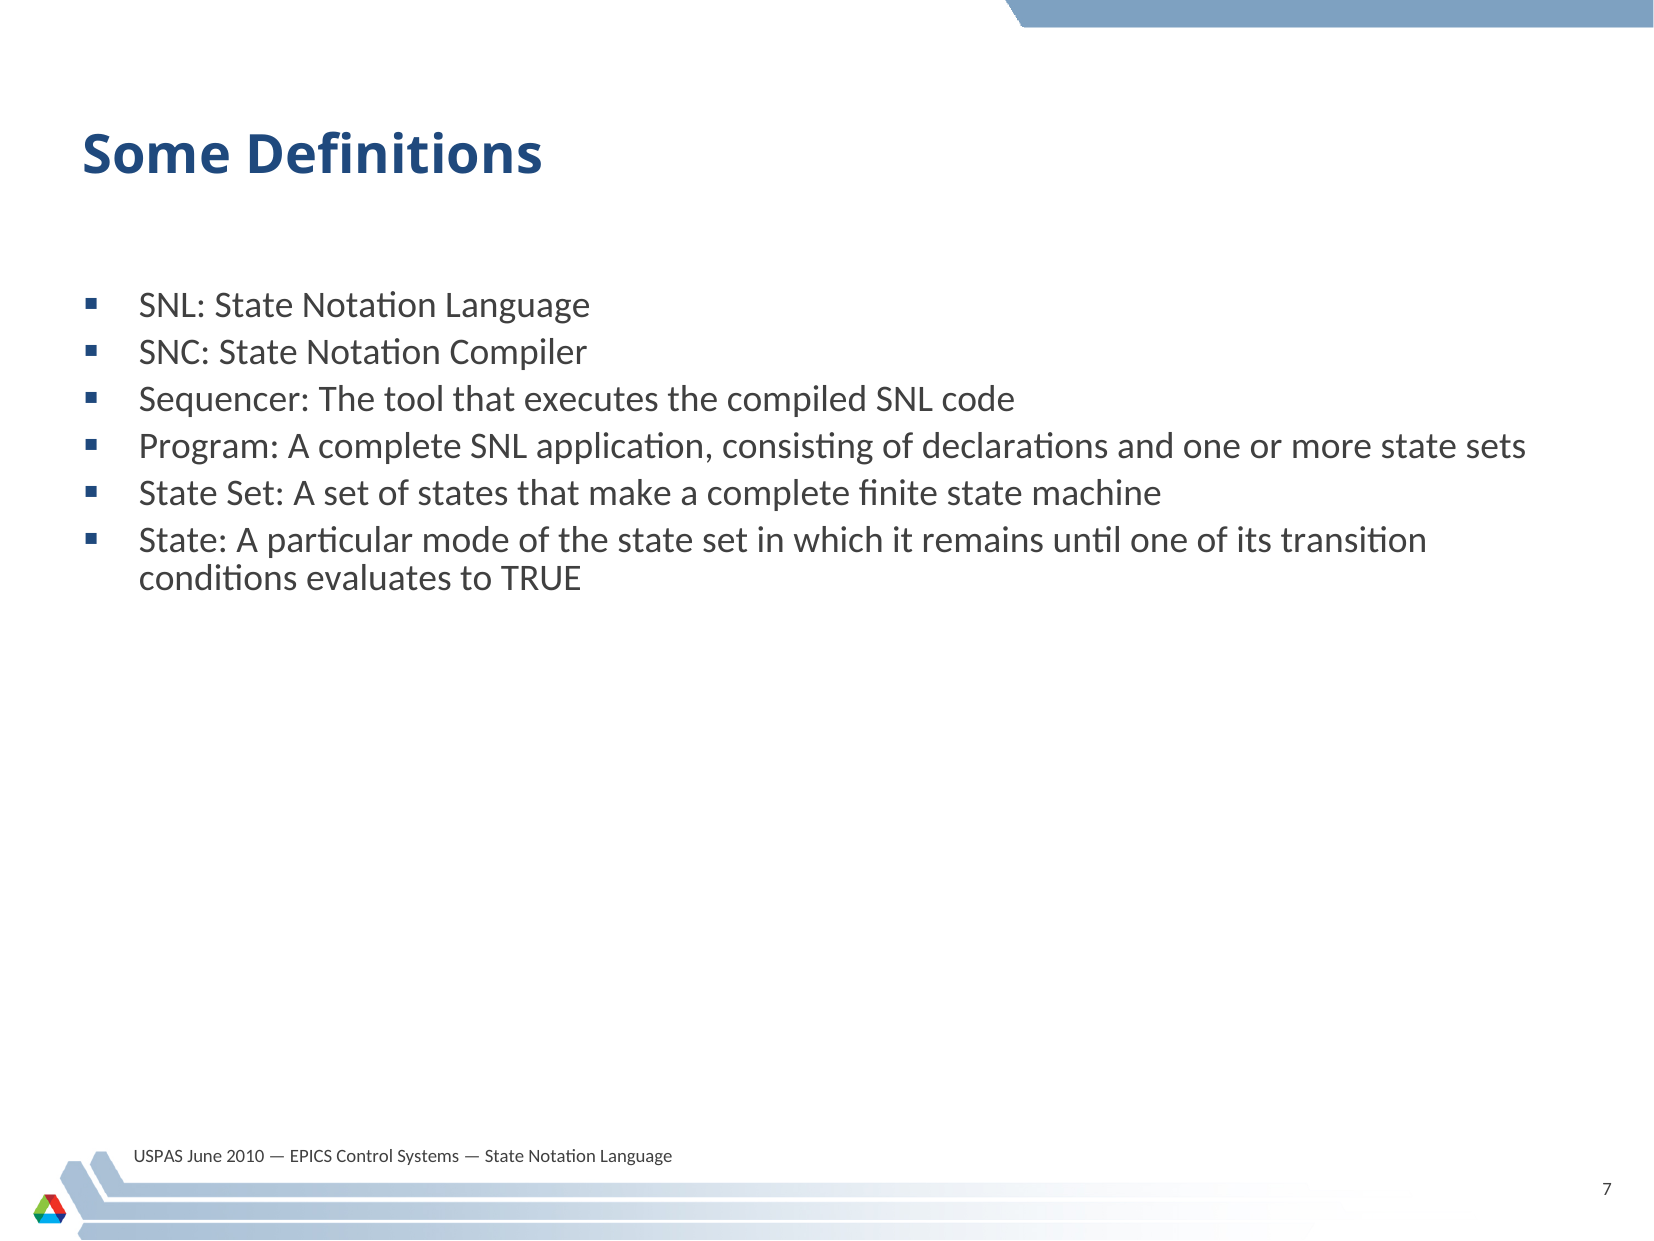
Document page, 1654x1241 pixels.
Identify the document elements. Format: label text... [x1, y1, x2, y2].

list SNL: State Notation Language SNC: State Notation Compiler Sequencer: The tool that executes the compiled SNL code Program: A complete SNL application, consisting of declarations and one or more state sets State Set: A set of states that make a complete finite state machine State: A particular mode of the state set in which it remains until one of its transition conditions evaluates to TRUE [82, 289, 1571, 1108]
picture [0, 1143, 1654, 1240]
picture [0, 0, 1654, 29]
title Some Definitions [82, 49, 1571, 257]
